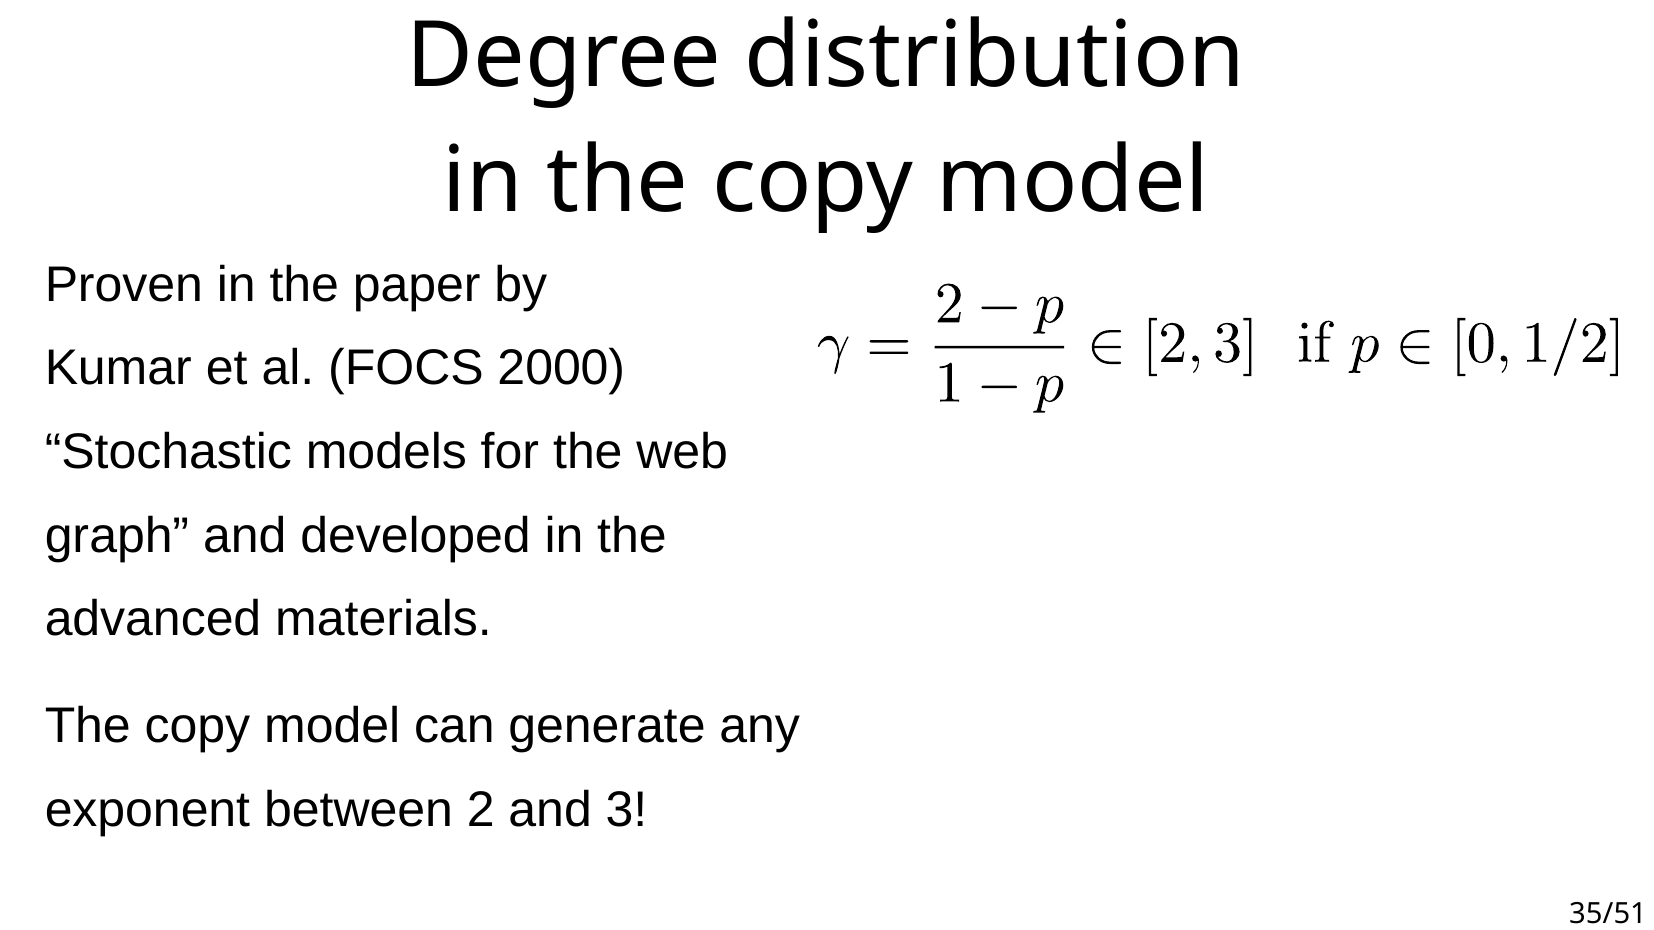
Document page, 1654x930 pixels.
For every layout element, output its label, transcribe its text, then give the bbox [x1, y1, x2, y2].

text_box [841, 283, 1625, 413]
text_box Proven in the paper byKumar et al. (FOCS 2000) “Stochastic models for the web graph” and developed in the advanced materials. The copy model can generate any exponent between 2 and 3! [30, 220, 841, 845]
title Degree distribution in the copy model [82, 0, 1571, 243]
